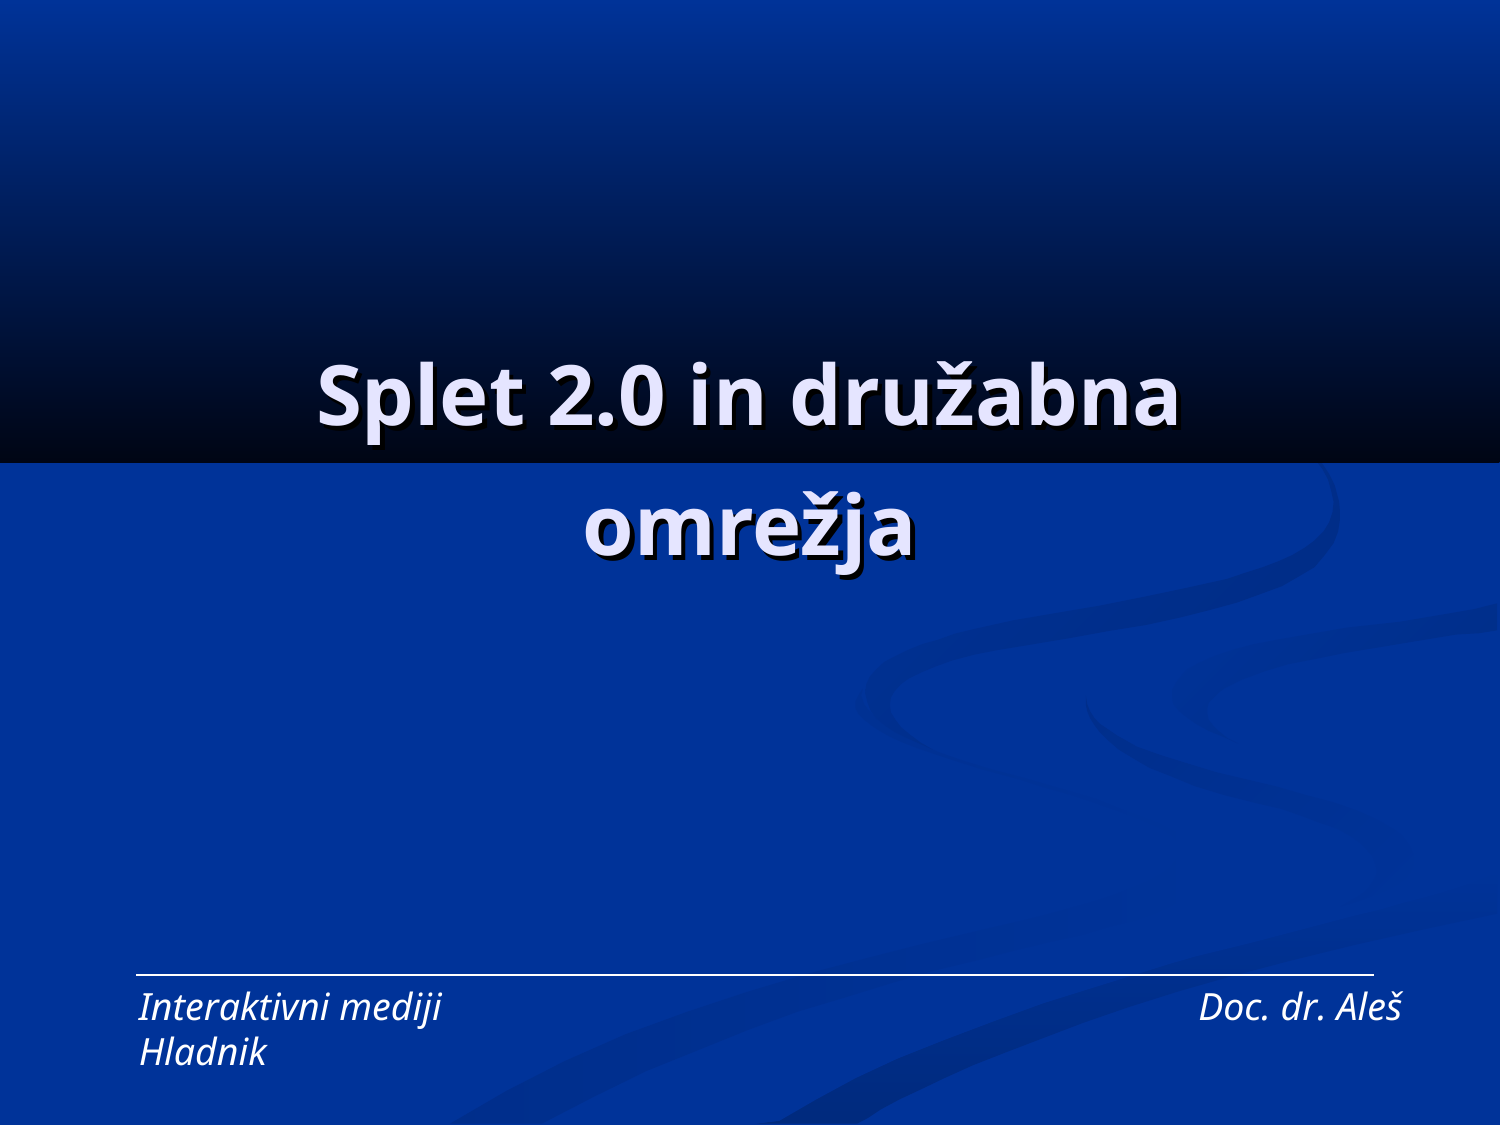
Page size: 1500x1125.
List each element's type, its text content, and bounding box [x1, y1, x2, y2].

title Splet 2.0 in družabna omrežja [135, 284, 1365, 601]
text_box Interaktivni mediji Doc. dr. Aleš Hladnik [123, 974, 1430, 1075]
